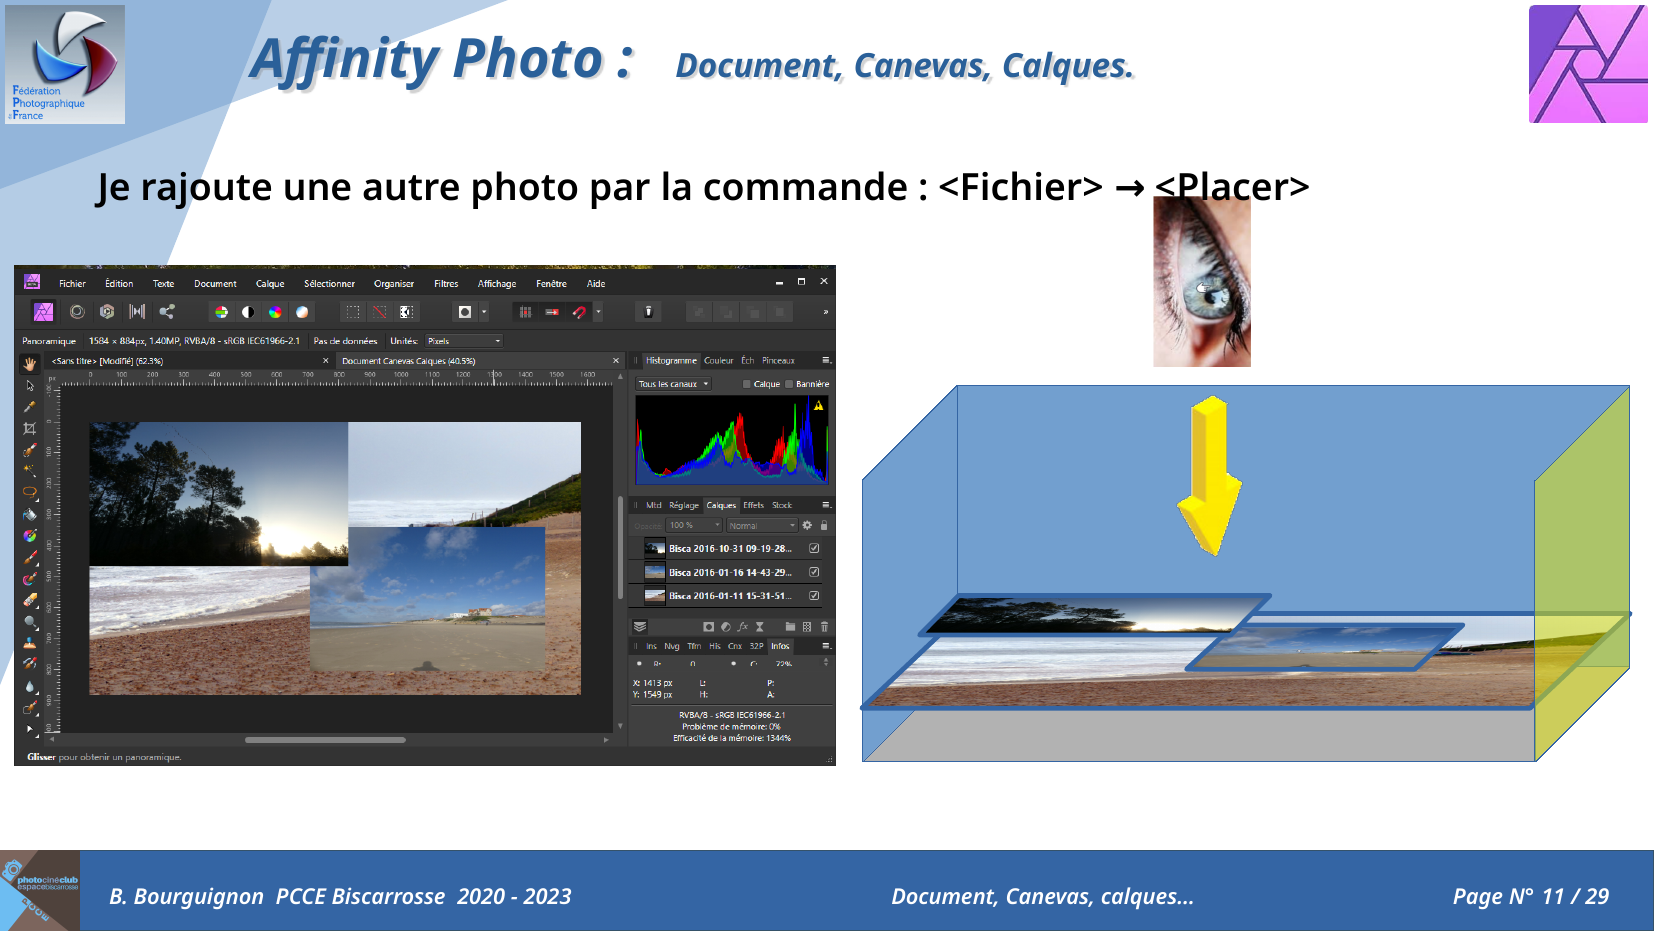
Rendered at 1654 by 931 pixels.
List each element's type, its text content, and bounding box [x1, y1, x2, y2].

picture [1191, 627, 1458, 667]
picture [1529, 5, 1648, 123]
text_box Je rajoute une autre photo par la commande : <Fichier> → <Placer> [82, 153, 1176, 216]
picture [5, 5, 125, 124]
picture [1153, 196, 1251, 367]
picture [866, 615, 1534, 706]
picture [0, 850, 80, 931]
picture [1163, 374, 1268, 572]
picture [924, 597, 1266, 633]
picture [14, 265, 836, 766]
text_box [862, 385, 1630, 762]
